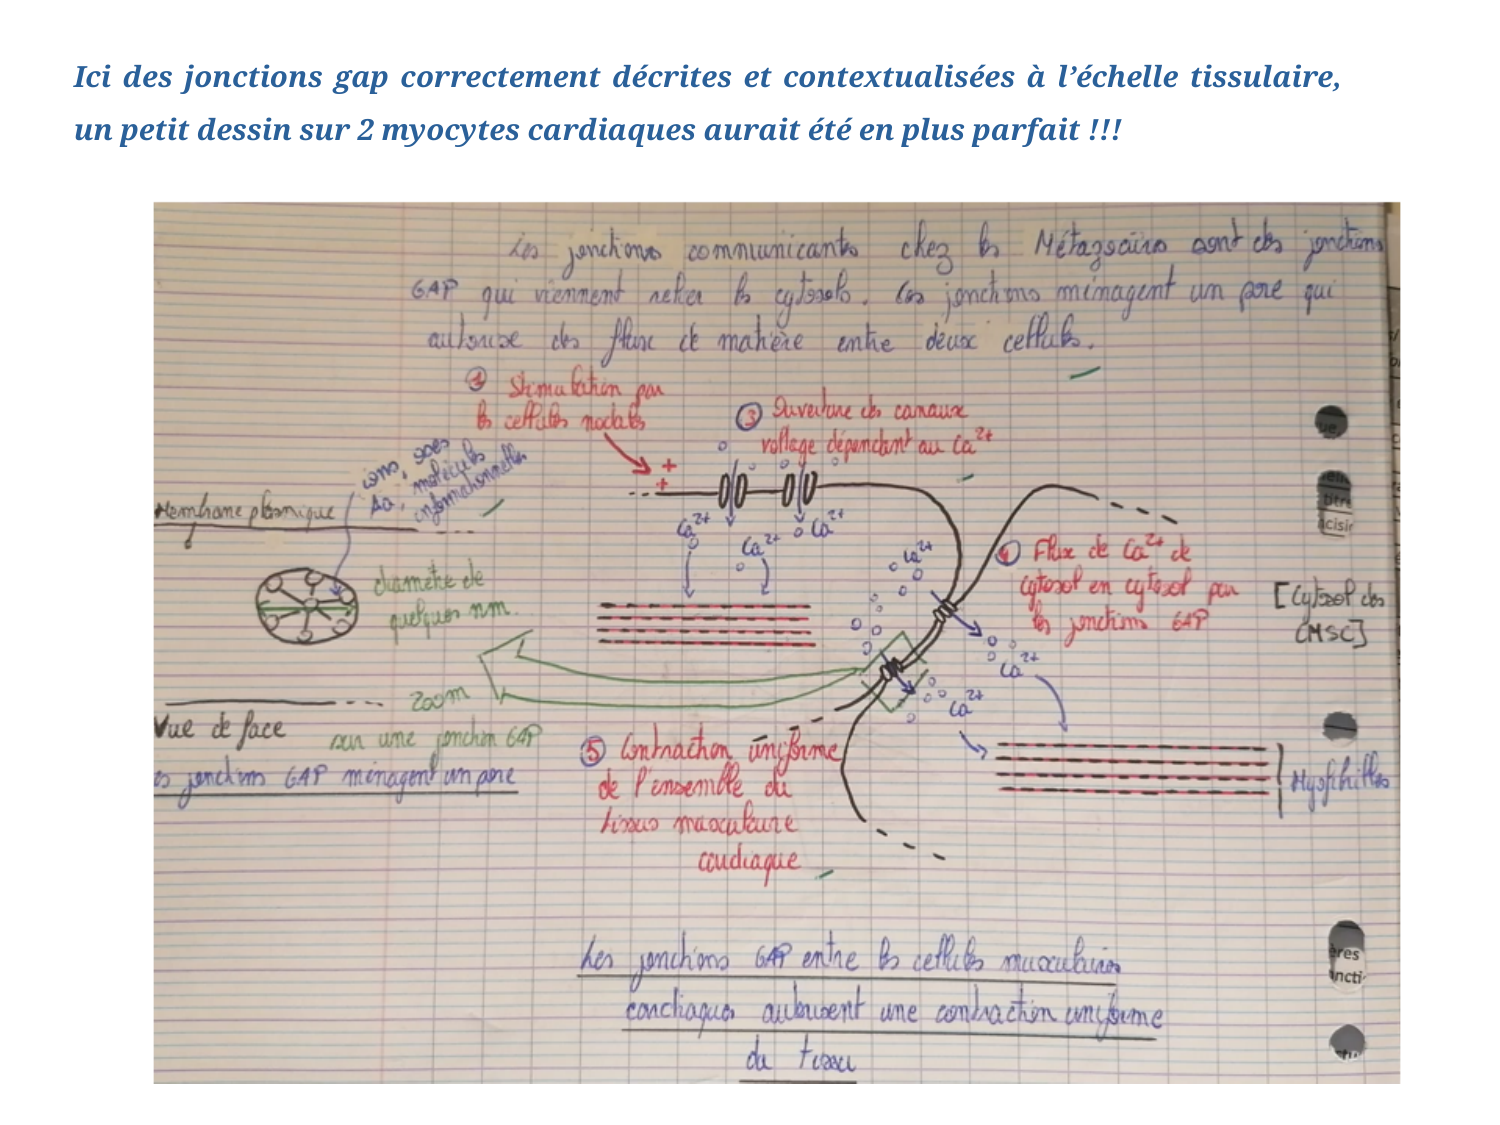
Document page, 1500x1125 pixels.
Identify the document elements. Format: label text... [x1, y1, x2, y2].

text_box Ici des jonctions gap correctement décrites et contextualisées à l’échelle tissulaire, un petit dessin sur 2 myocytes cardiaques aurait été en plus parfait !!! [58, 33, 1359, 154]
picture [153, 188, 1401, 1084]
